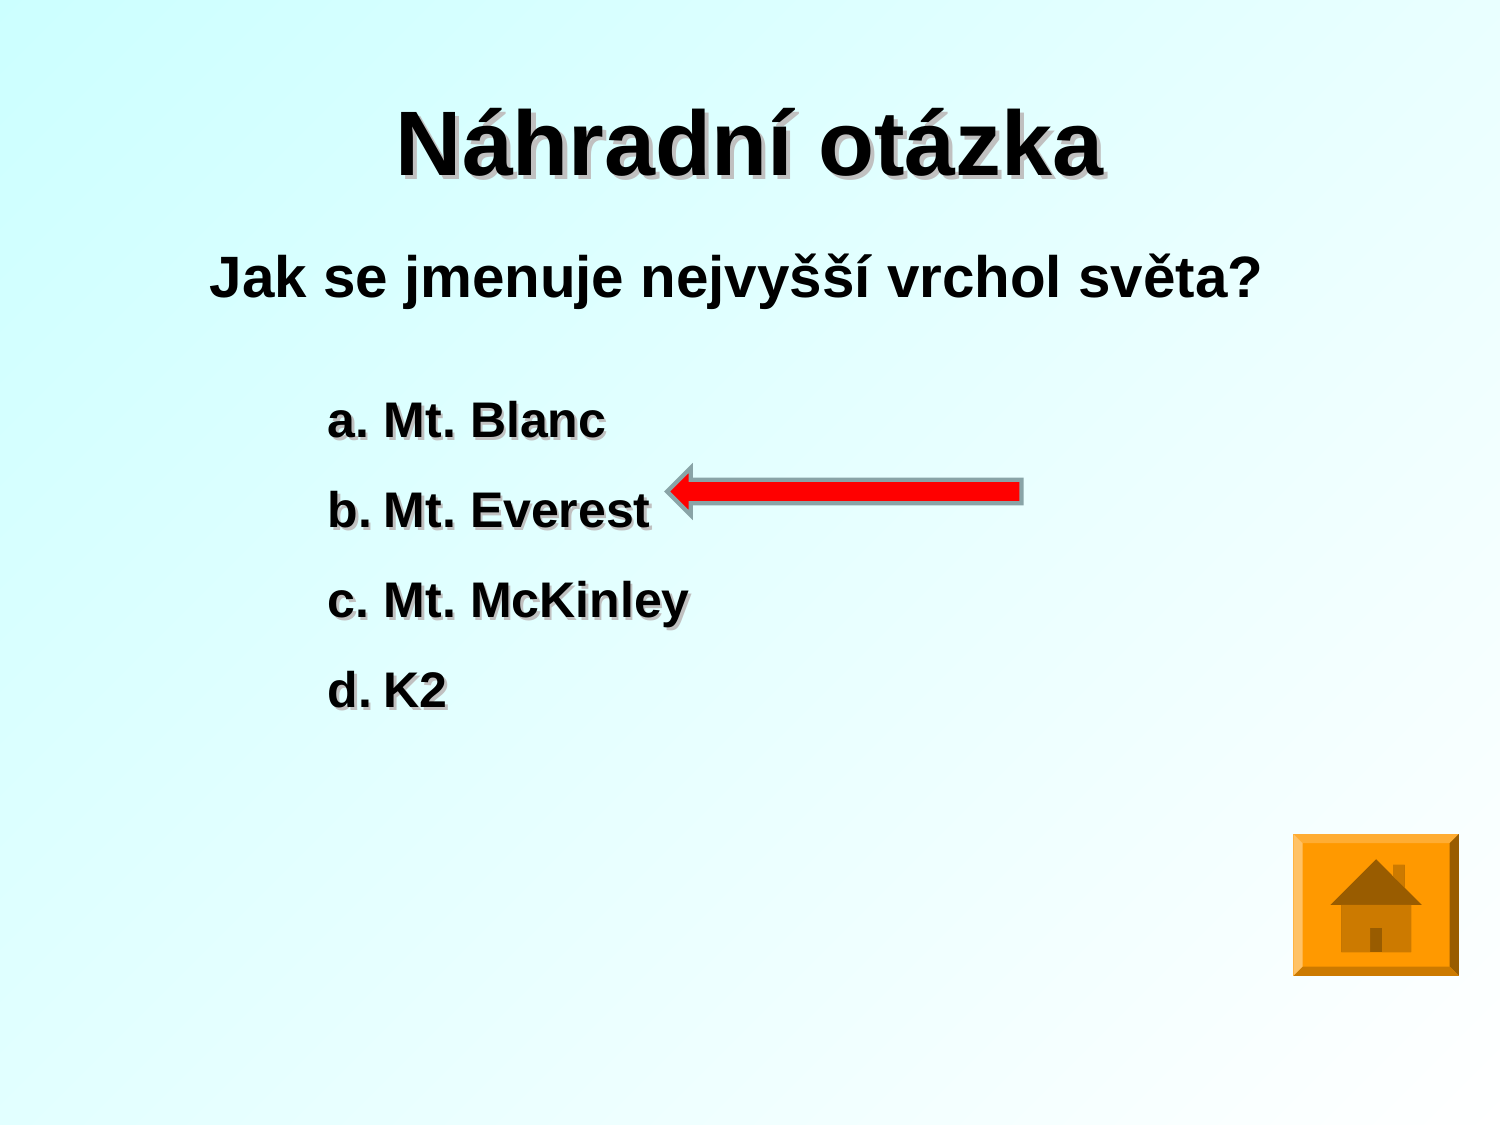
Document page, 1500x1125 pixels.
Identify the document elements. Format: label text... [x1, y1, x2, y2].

list Jak se jmenuje nejvyšší vrchol světa? [194, 231, 1284, 367]
text_box Mt. Blanc Mt. Everest Mt. McKinley K2 [312, 349, 928, 726]
title Náhradní otázka [75, 45, 1426, 233]
text_box [667, 467, 1022, 516]
text_box [1295, 834, 1459, 976]
